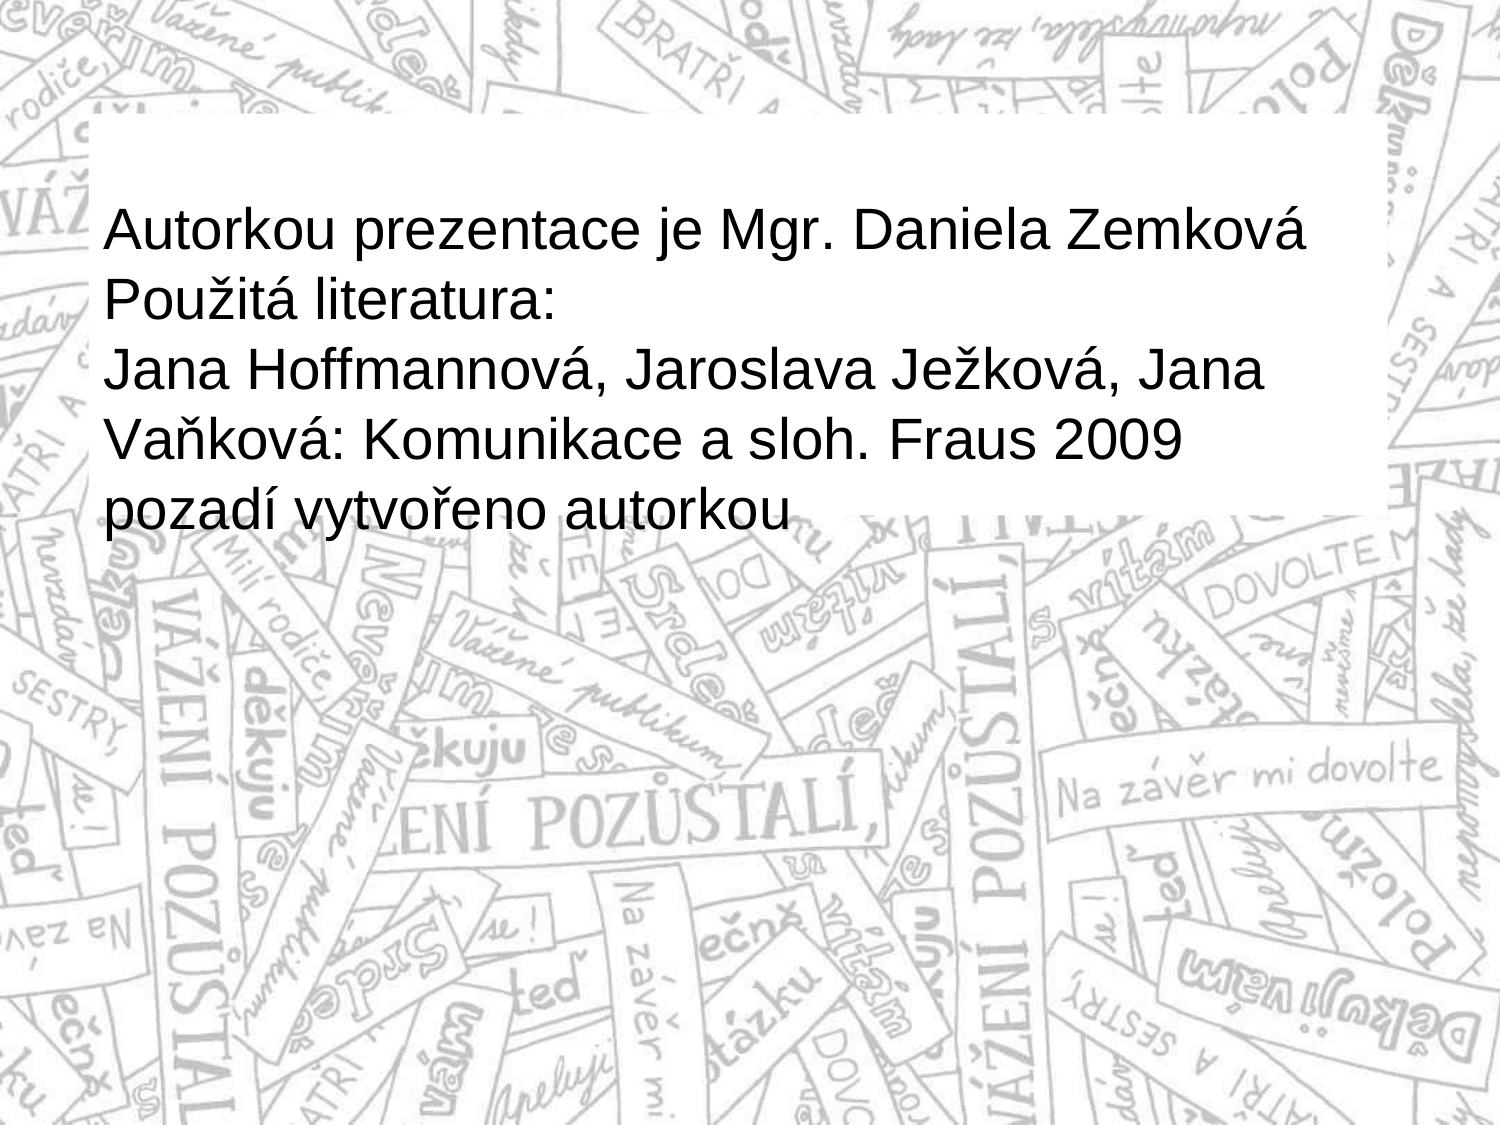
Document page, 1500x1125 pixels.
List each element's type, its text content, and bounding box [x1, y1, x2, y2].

title Autorkou prezentace je Mgr. Daniela Zemková Použitá literatura: Jana Hoffmannová, Jaroslava Ježková, Jana Vaňková: Komunikace a sloh. Fraus 2009 pozadí vytvořeno autorkou [88, 113, 1388, 516]
